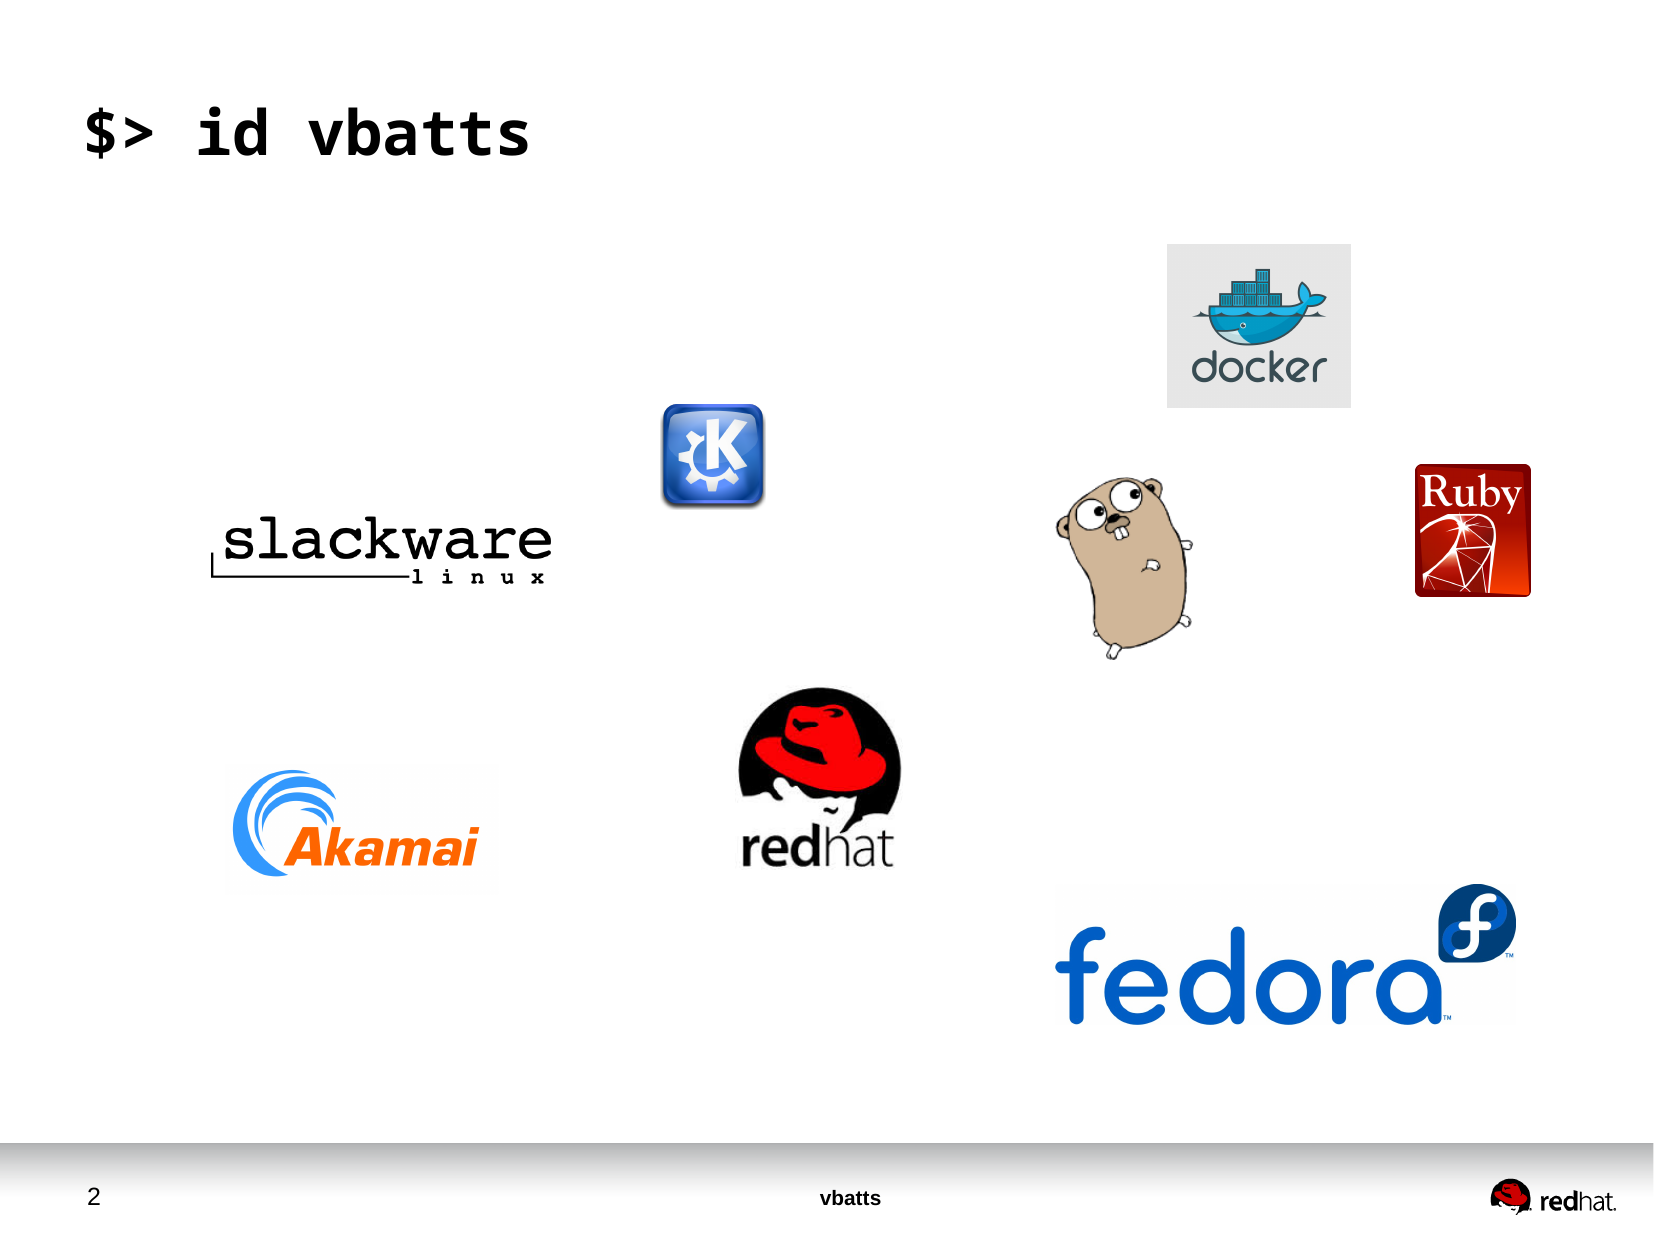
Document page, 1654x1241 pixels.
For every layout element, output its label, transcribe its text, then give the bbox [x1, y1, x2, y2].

picture [1035, 477, 1216, 661]
picture [0, 1143, 1654, 1241]
title $> id vbatts [82, 37, 1571, 226]
picture [660, 404, 766, 511]
picture [1167, 244, 1351, 408]
picture [1415, 464, 1531, 597]
picture [195, 504, 577, 601]
picture [225, 764, 499, 895]
picture [735, 685, 903, 871]
picture [1055, 884, 1516, 1025]
